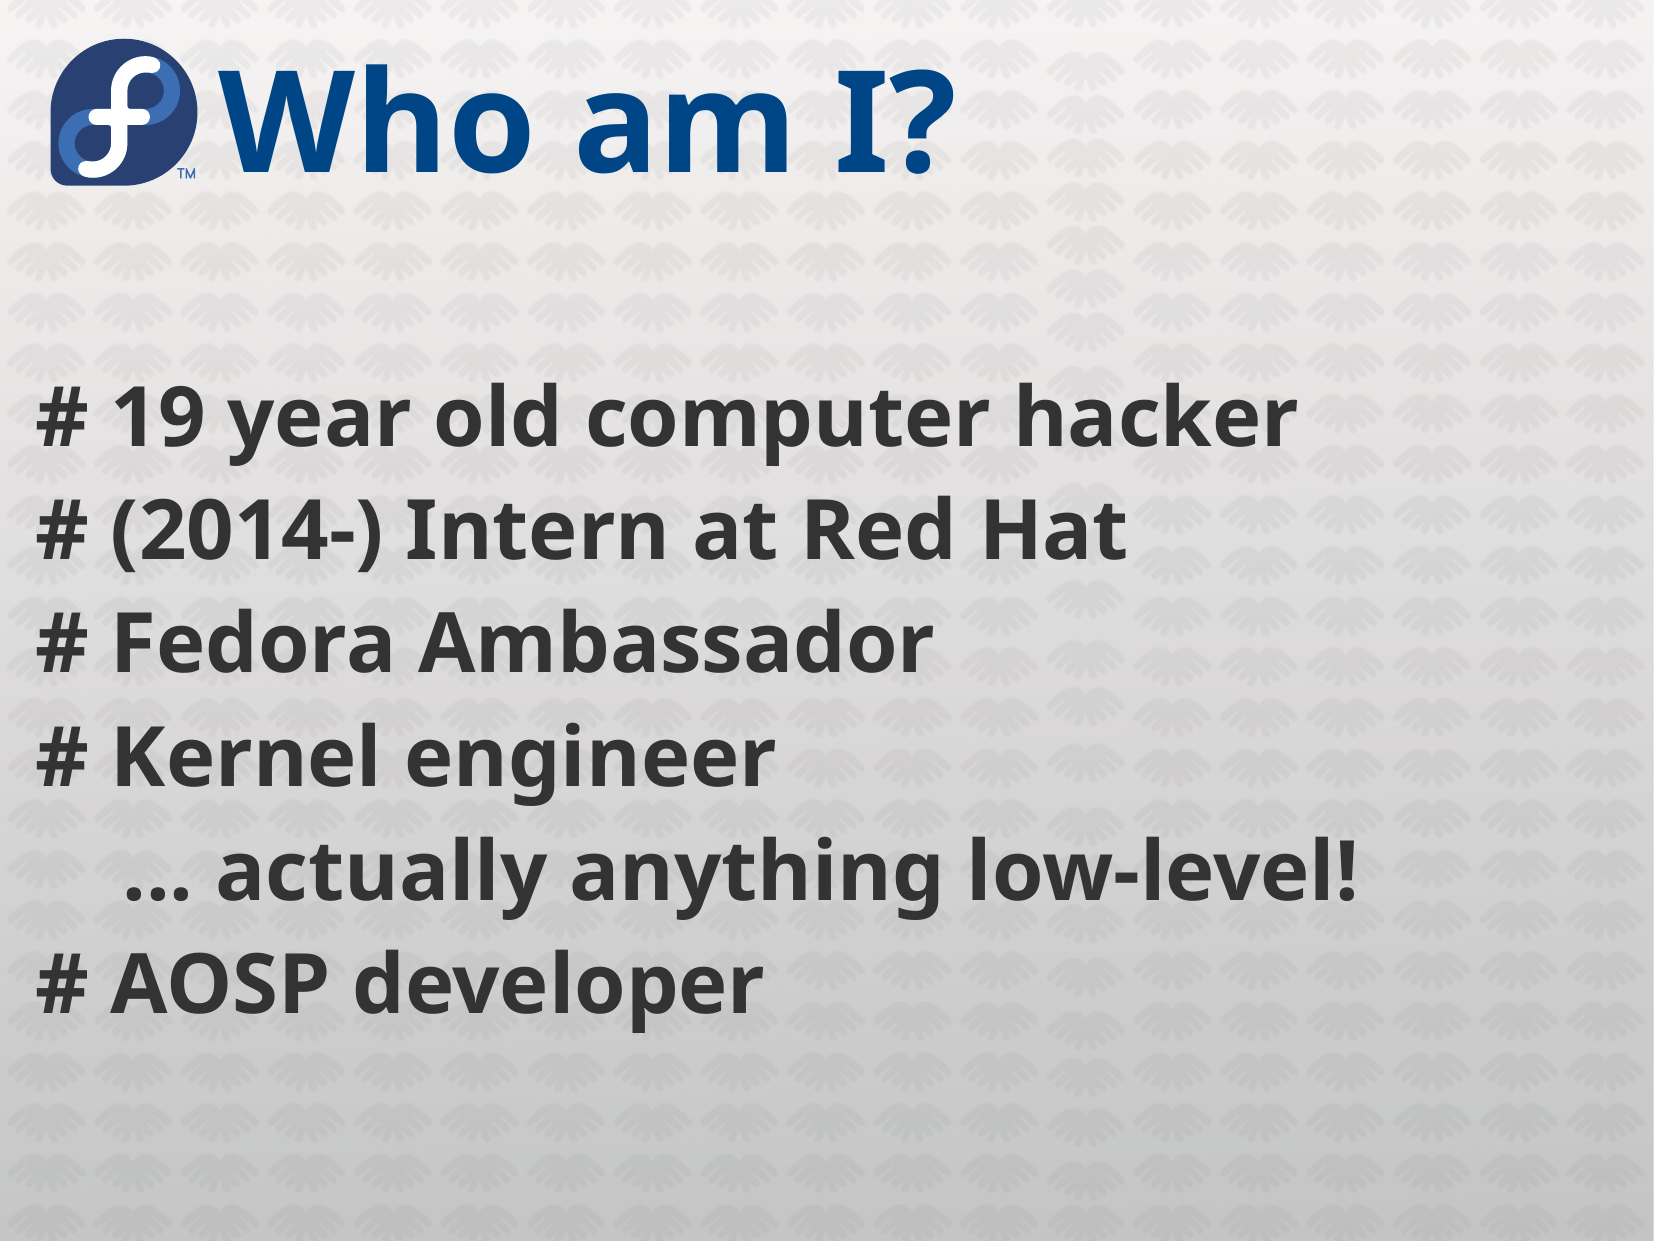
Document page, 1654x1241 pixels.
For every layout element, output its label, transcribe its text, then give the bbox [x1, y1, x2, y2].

title Who am I? [272, 23, 1412, 213]
text_box # 19 year old computer hacker # (2014-) Intern at Red Hat # Fedora Ambassador # Kernel engineer ... actually anything low-level! # AOSP developer [35, 237, 1619, 1158]
picture [0, 0, 1654, 1241]
